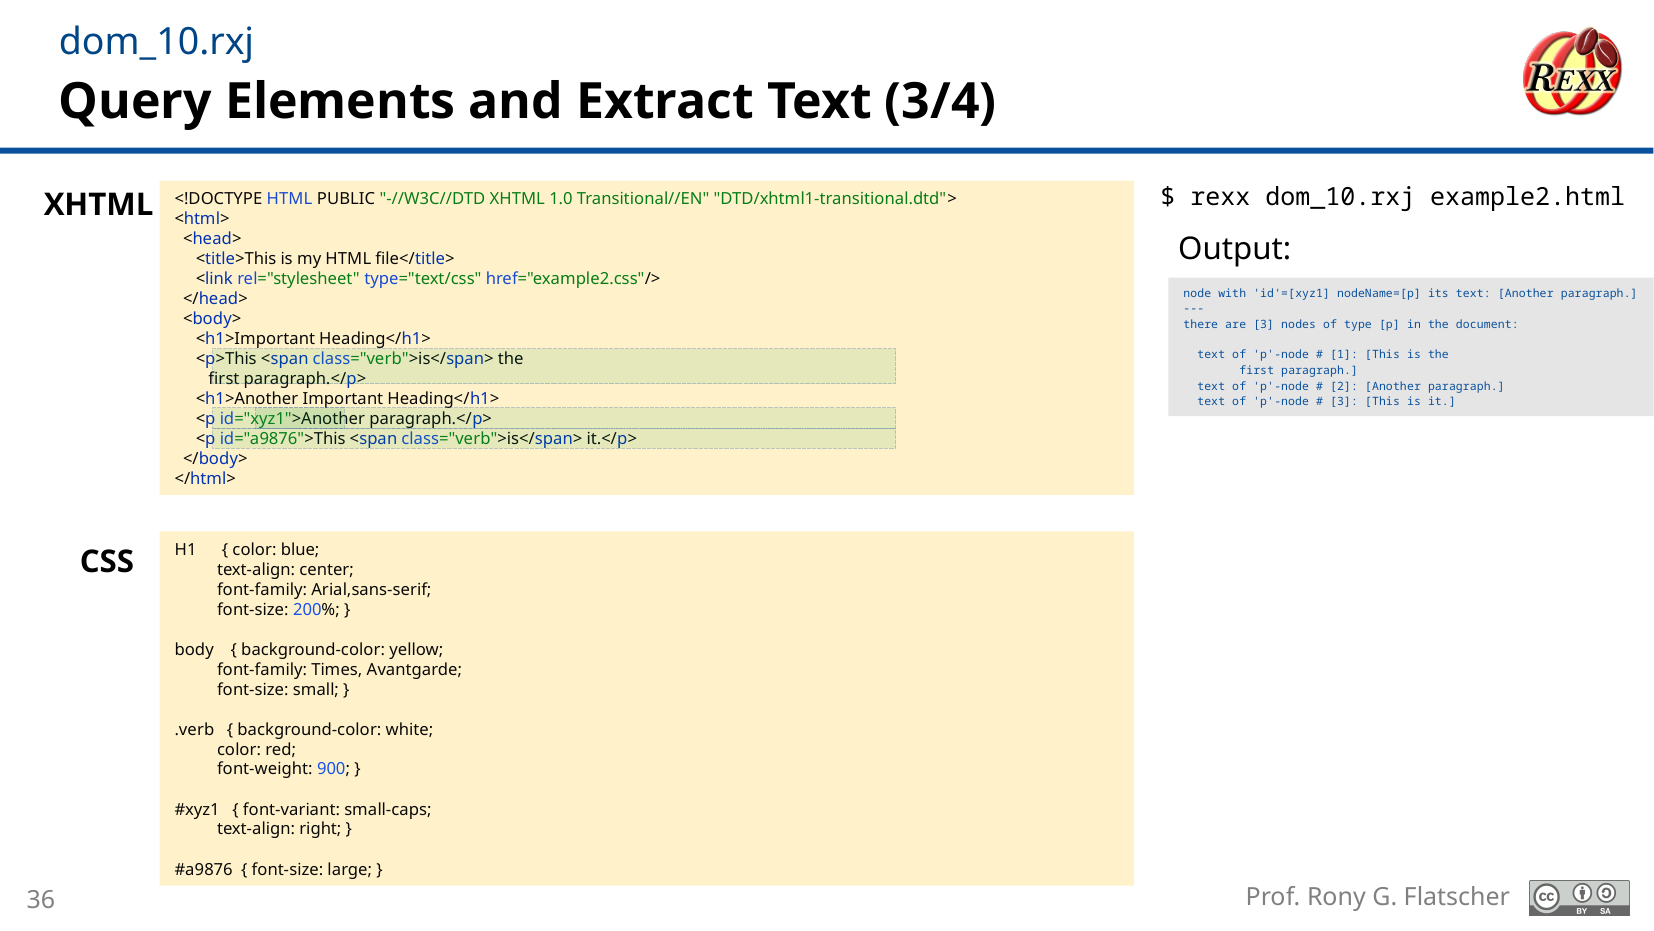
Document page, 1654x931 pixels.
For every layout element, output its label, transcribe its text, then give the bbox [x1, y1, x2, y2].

text_box CSS [64, 531, 154, 588]
text_box [212, 348, 896, 384]
text_box H1 { color: blue; text-align: center; font-family: Arial,sans-serif; font-size: 200%; } body { background-color: yellow; font-family: Times, Avantgarde; font-size: small; } .verb { background-color: white; color: red; font-weight: 900; } #xyz1 { font-variant: small-caps; text-align: right; } #a9876 { font-size: large; } [159, 531, 1134, 886]
text_box Output: [1163, 218, 1653, 275]
text_box $ rexx dom_10.rxj example2.html [1145, 171, 1648, 227]
text_box <!DOCTYPE HTML PUBLIC "-//W3C//DTD XHTML 1.0 Transitional//EN" "DTD/xhtml1-transitional.dtd"> <html> <head> <title>This is my HTML file</title> <link rel="stylesheet" type="text/css" href="example2.css"/> </head> <body> <h1>Important Heading</h1> <p>This <span class="verb">is</span> the first paragraph.</p> <h1>Another Important Heading</h1> <p id="xyz1">Another paragraph.</p> <p id="a9876">This <span class="verb">is</span> it.</p> </body> </html> [159, 180, 1134, 495]
text_box [212, 407, 896, 449]
text_box XHTML [28, 174, 177, 231]
title dom_10.rxj Query Elements and Extract Text (3/4) [0, 0, 1625, 148]
text_box node with 'id'=[xyz1] nodeName=[p] its text: [Another paragraph.] --- there are [3] nodes of type [p] in the document: text of 'p'-node # [1]: [This is the first paragraph.] text of 'p'-node # [2]: [Another paragraph.] text of 'p'-node # [3]: [This is it.] [1168, 277, 1654, 413]
